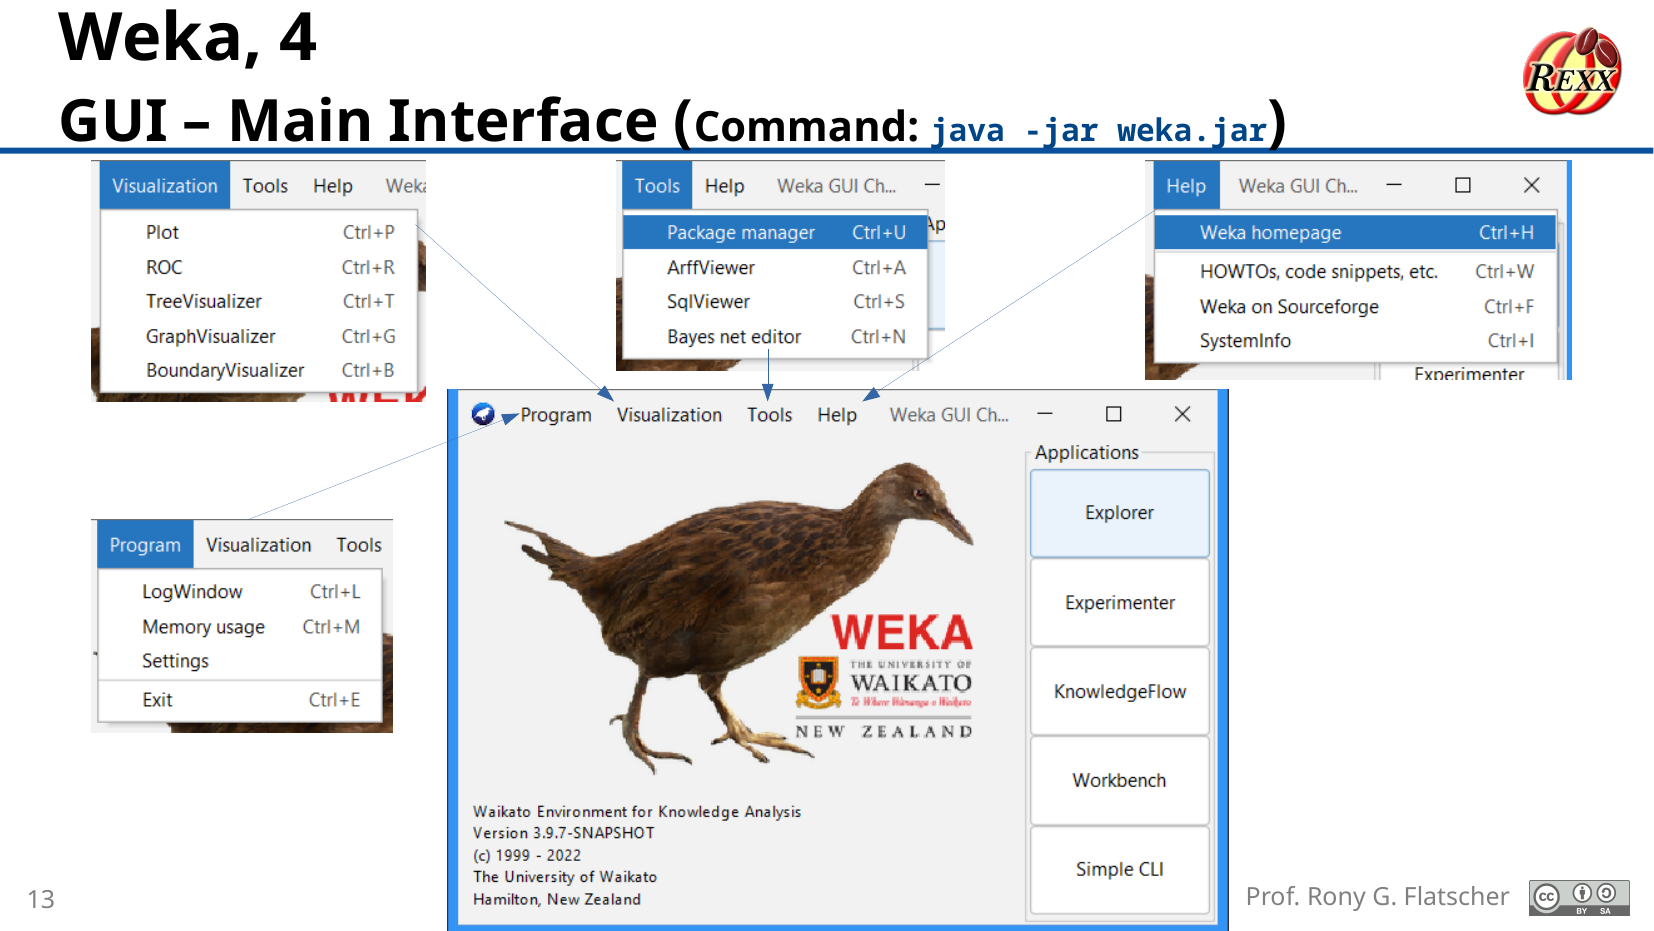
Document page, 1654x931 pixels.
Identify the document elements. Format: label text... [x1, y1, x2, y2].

title Weka, 4 GUI – Main Interface (Command: java -jar weka.jar) [0, 0, 1654, 156]
picture [91, 519, 393, 733]
picture [616, 160, 945, 371]
picture [447, 389, 1229, 931]
picture [1145, 160, 1572, 380]
picture [911, 349, 945, 371]
picture [91, 160, 426, 402]
